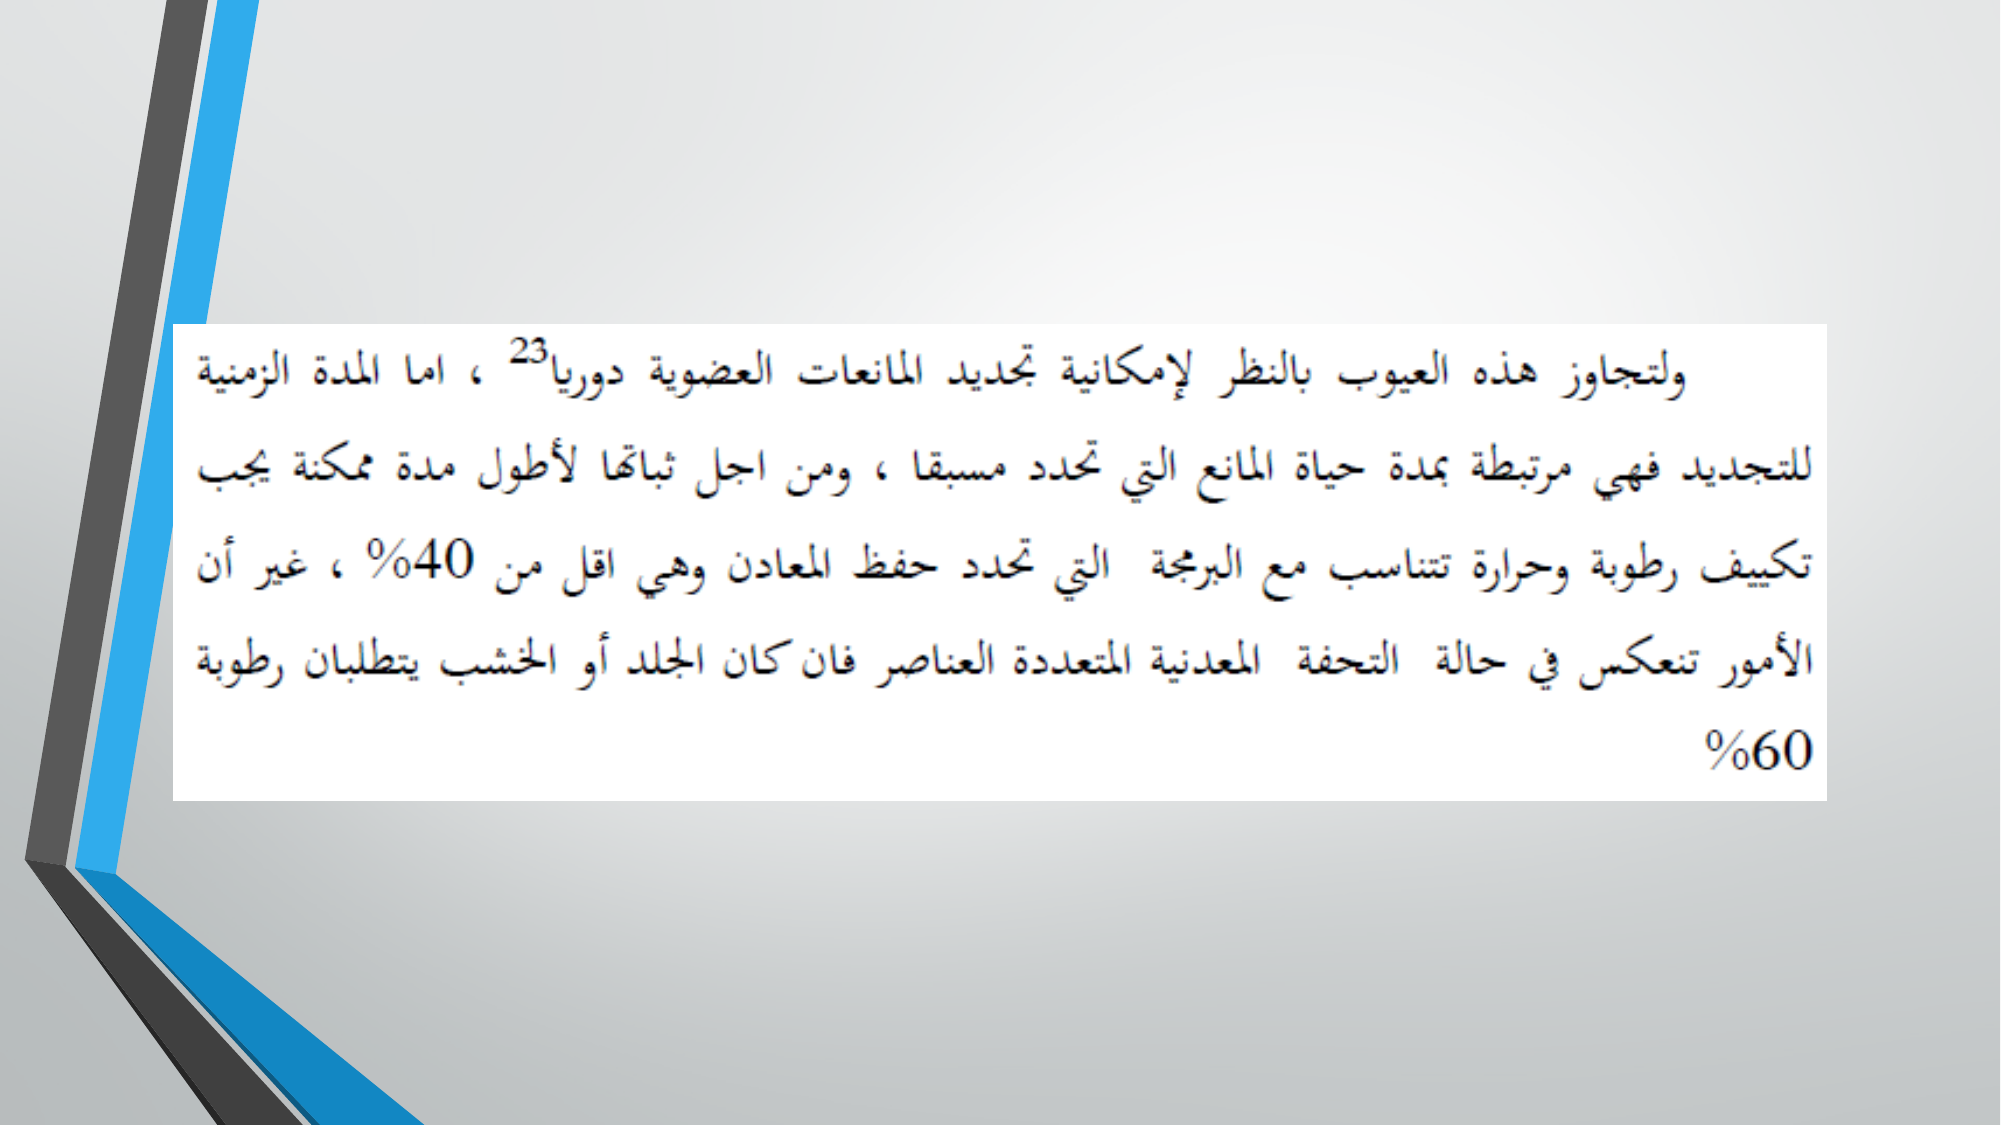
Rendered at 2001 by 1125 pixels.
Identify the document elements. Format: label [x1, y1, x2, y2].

picture [173, 324, 1827, 801]
